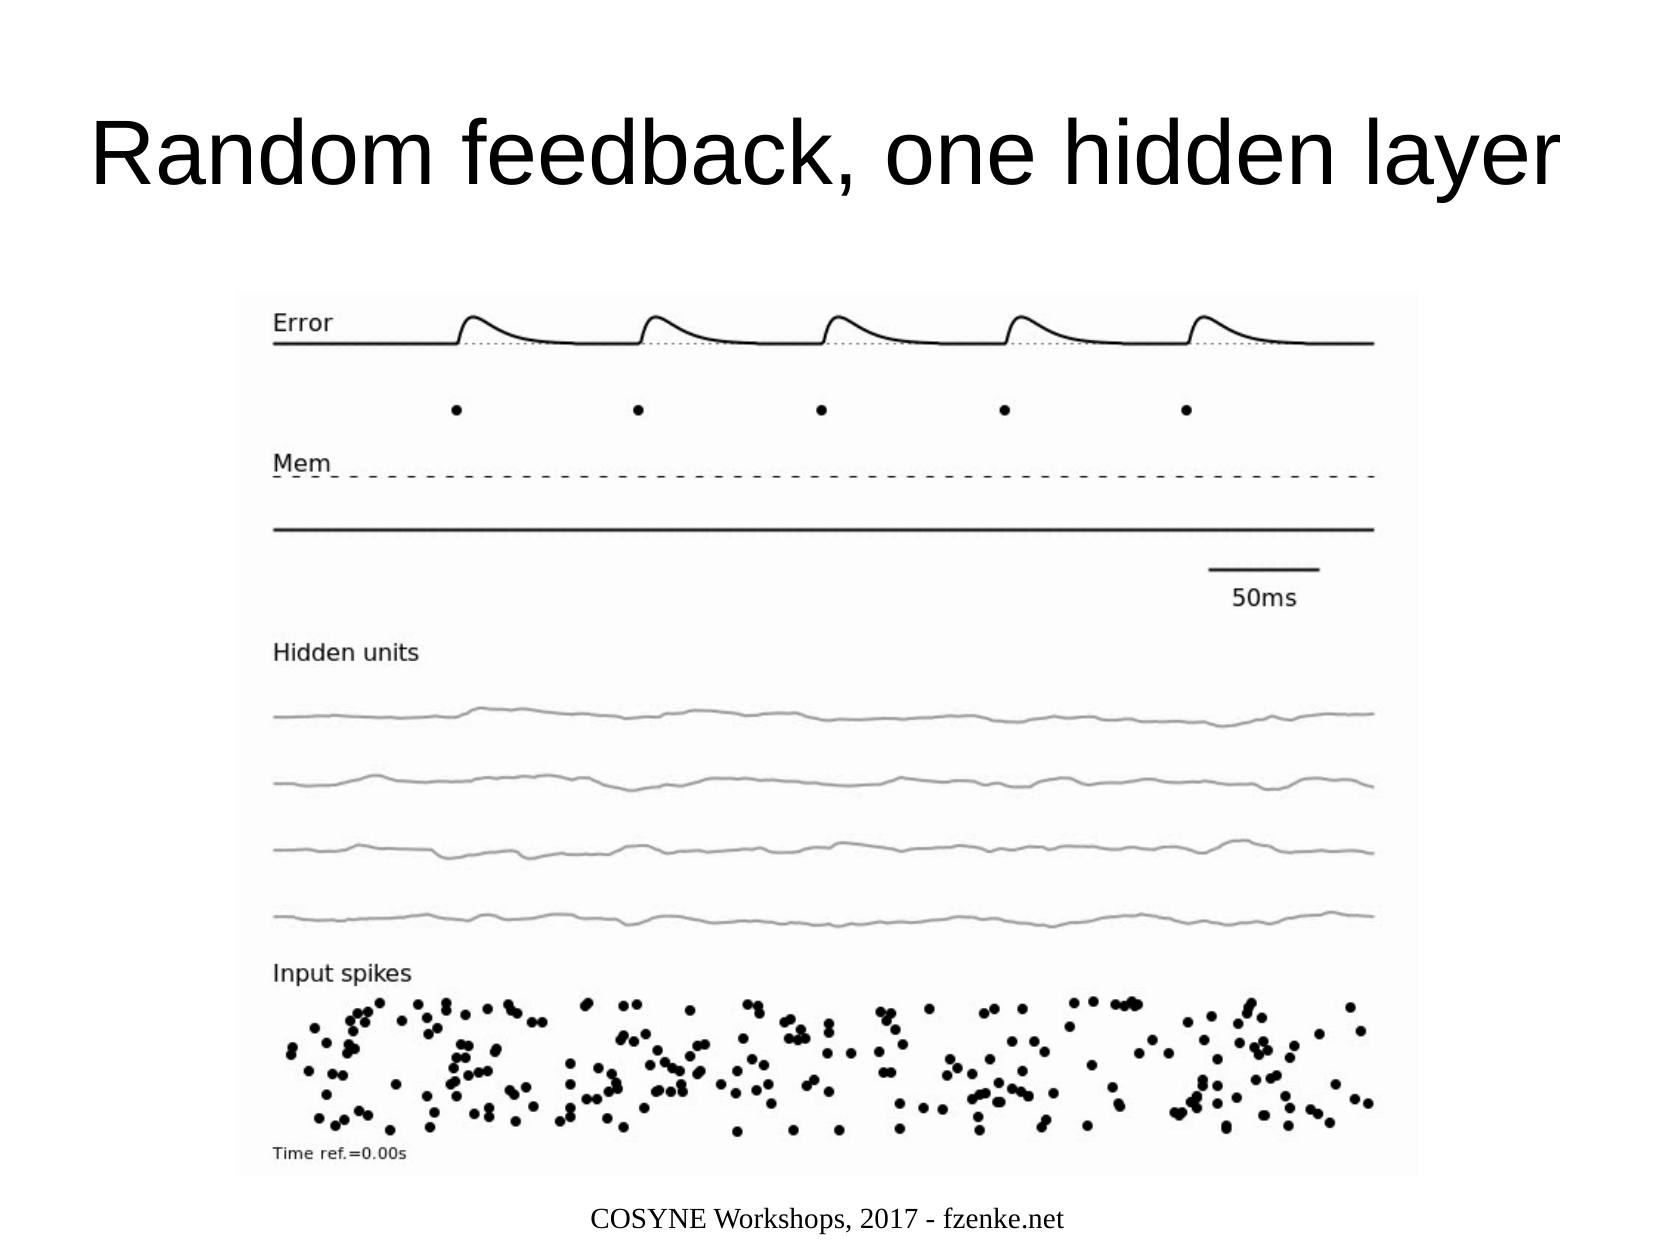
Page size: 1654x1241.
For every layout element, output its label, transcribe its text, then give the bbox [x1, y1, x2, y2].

text_box [235, 290, 1419, 1178]
title Random feedback, one hidden layer [82, 49, 1571, 257]
